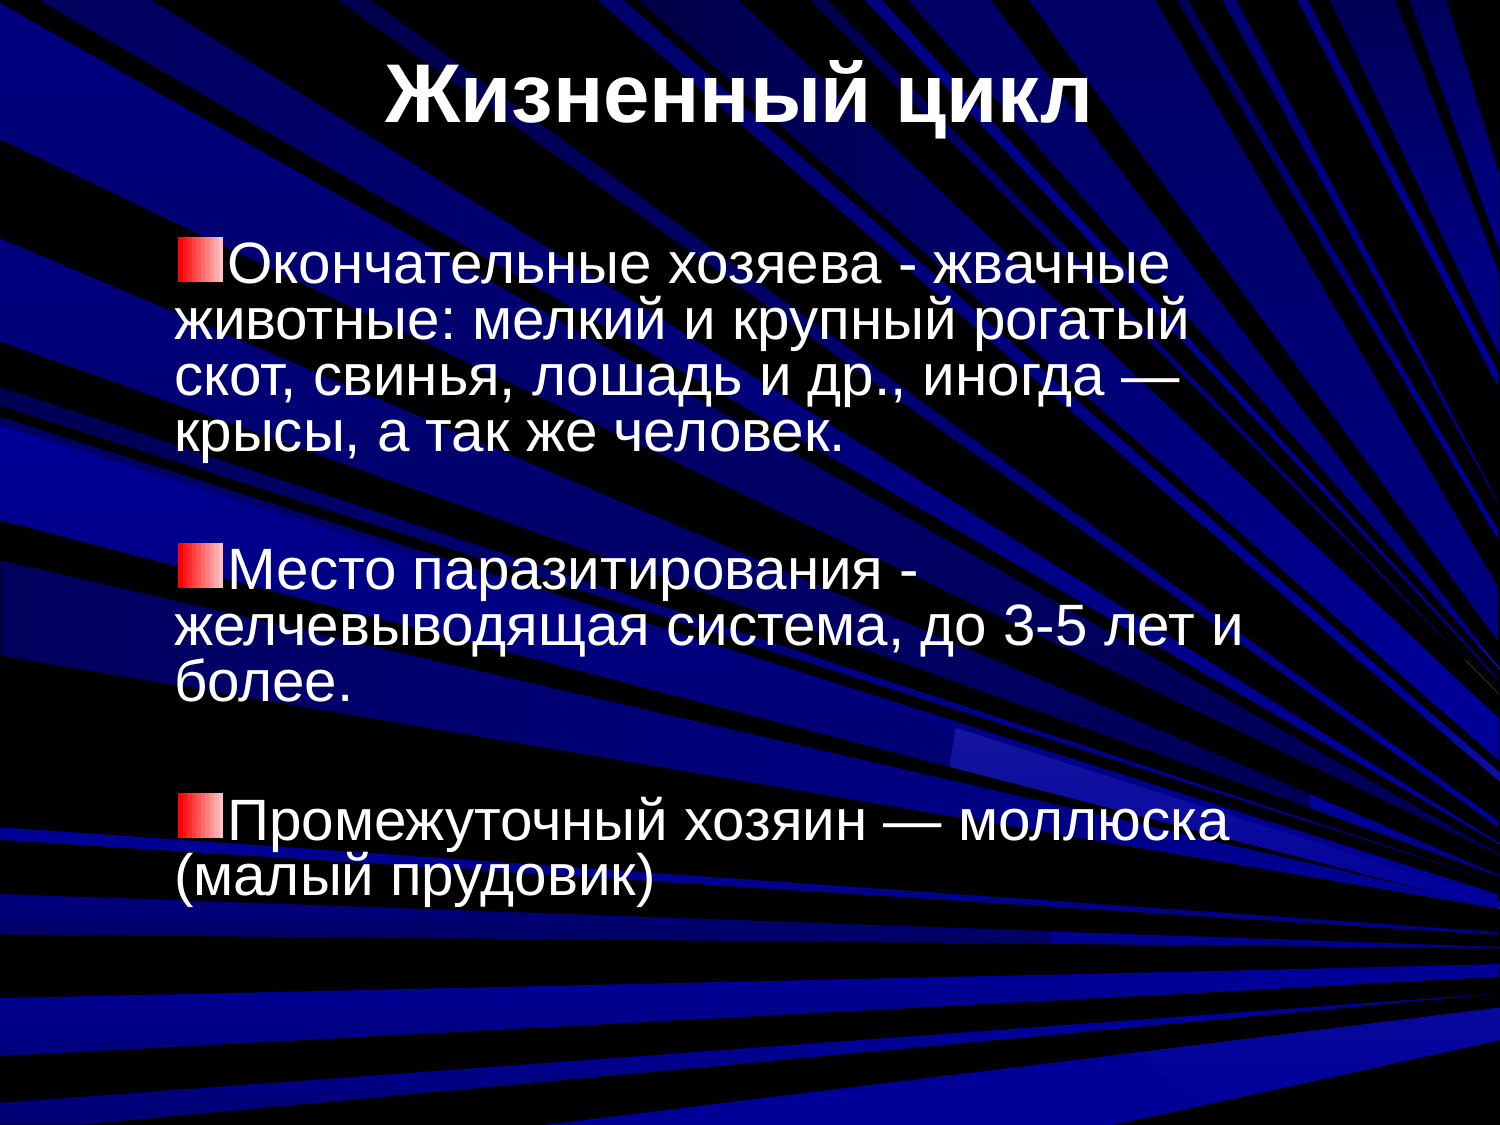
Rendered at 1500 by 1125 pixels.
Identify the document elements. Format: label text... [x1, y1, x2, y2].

list Окончательные хозяева - жвачные животные: мелкий и крупный рогатый скот, свинья, лошадь и др., иногда — крысы, а так же человек. Место паразитирования - желчевыводящая система, до 3-5 лет и более. Промежуточный хозяин — моллюска (малый прудовик) [159, 231, 1306, 1012]
text_box Жизненный цикл [64, 0, 1415, 188]
